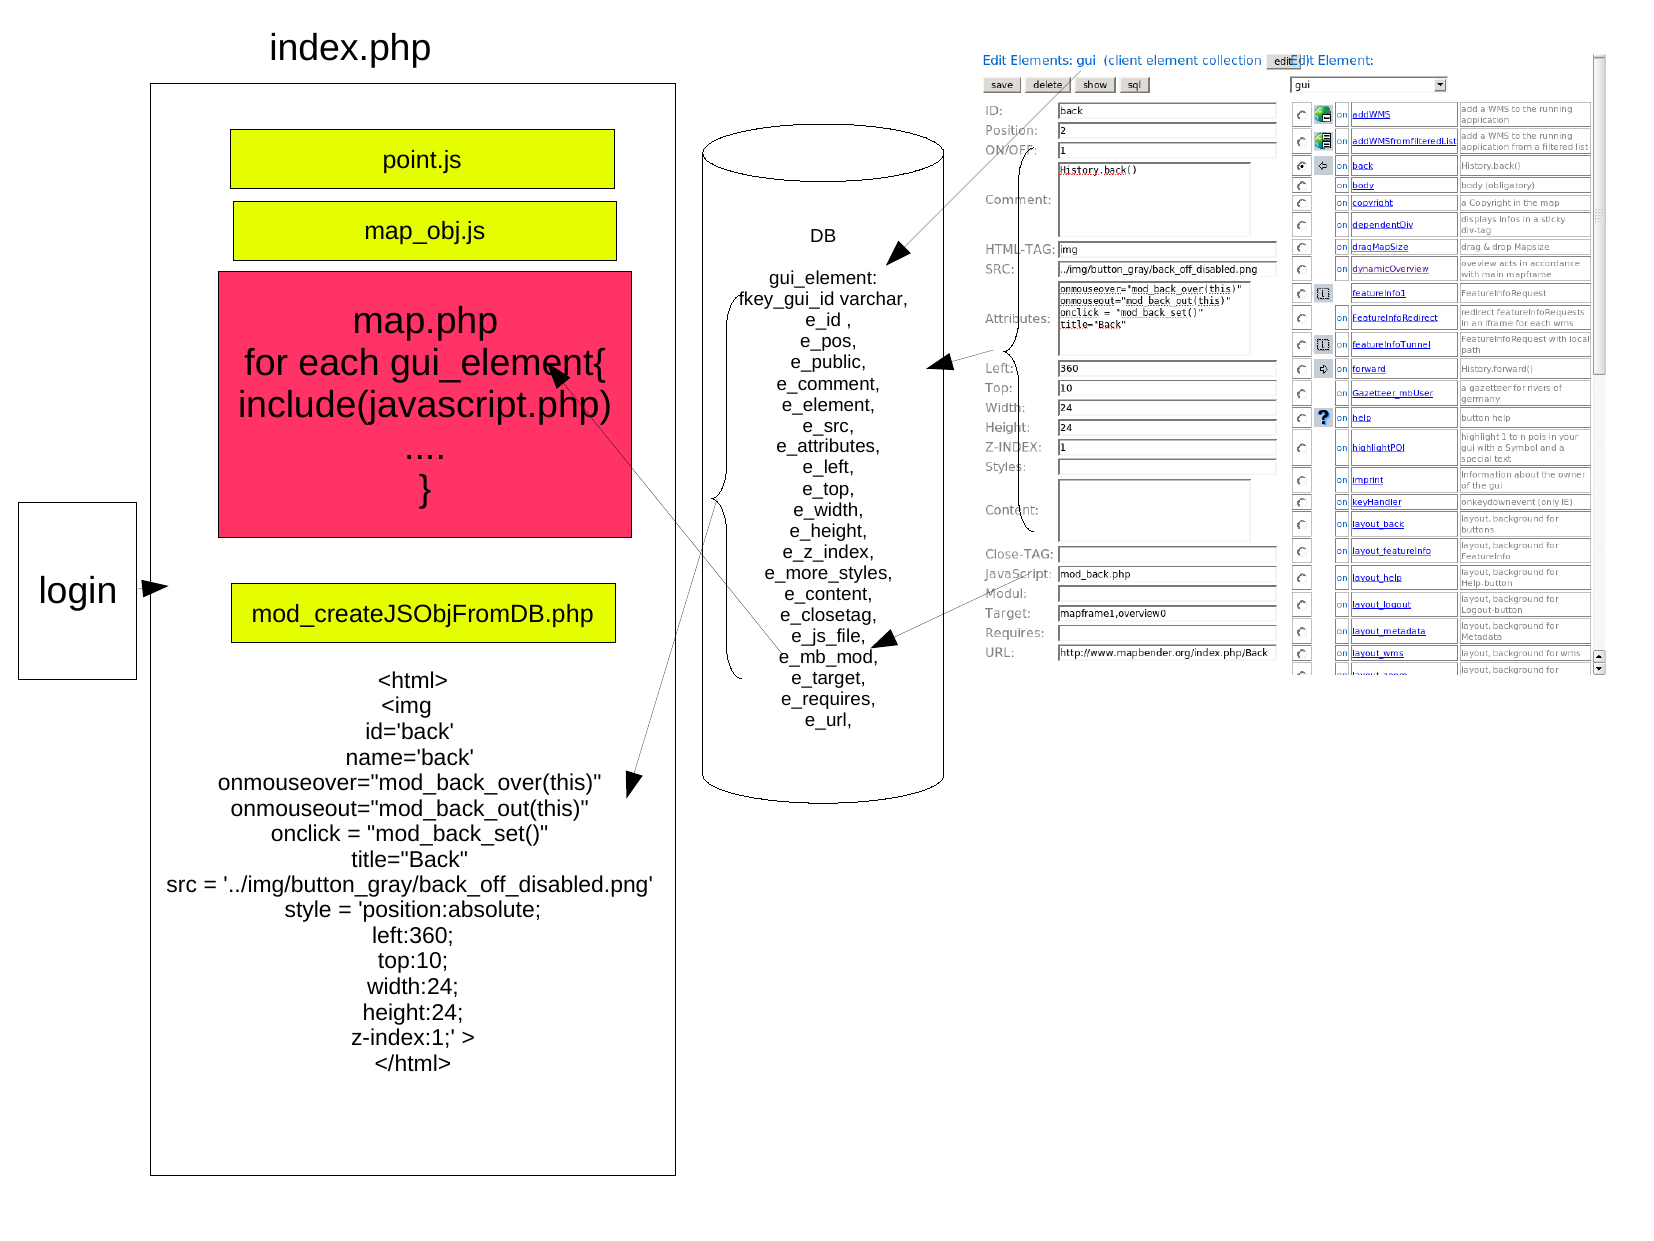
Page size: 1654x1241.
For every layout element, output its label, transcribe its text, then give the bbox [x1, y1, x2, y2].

text_box <html> <img id='back' name='back' onmouseover="mod_back_over(this)" onmouseout="mod_back_out(this)" onclick = "mod_back_set()" title="Back" src = '../img/button_gray/back_off_disabled.png' style = 'position:absolute; left:360; top:10; width:24; height:24; z-index:1;' > </html> [150, 83, 676, 1176]
text_box login [18, 502, 137, 680]
text_box mod_createJSObjFromDB.php [231, 583, 616, 643]
text_box point.js [230, 129, 615, 189]
text_box DB gui_element: fkey_gui_id varchar, e_id , e_pos, e_public, e_comment, e_element, e_src, e_attributes, e_left, e_top, e_width, e_height, e_z_index, e_more_styles, e_content, e_closetag, e_js_file, e_mb_mod, e_target, e_requires, e_url, [702, 154, 944, 804]
text_box index.php [254, 18, 447, 81]
text_box map_obj.js [233, 201, 617, 261]
text_box map.php for each gui_element{ include(javascript.php) .... } [218, 271, 632, 538]
picture [976, 47, 1613, 685]
